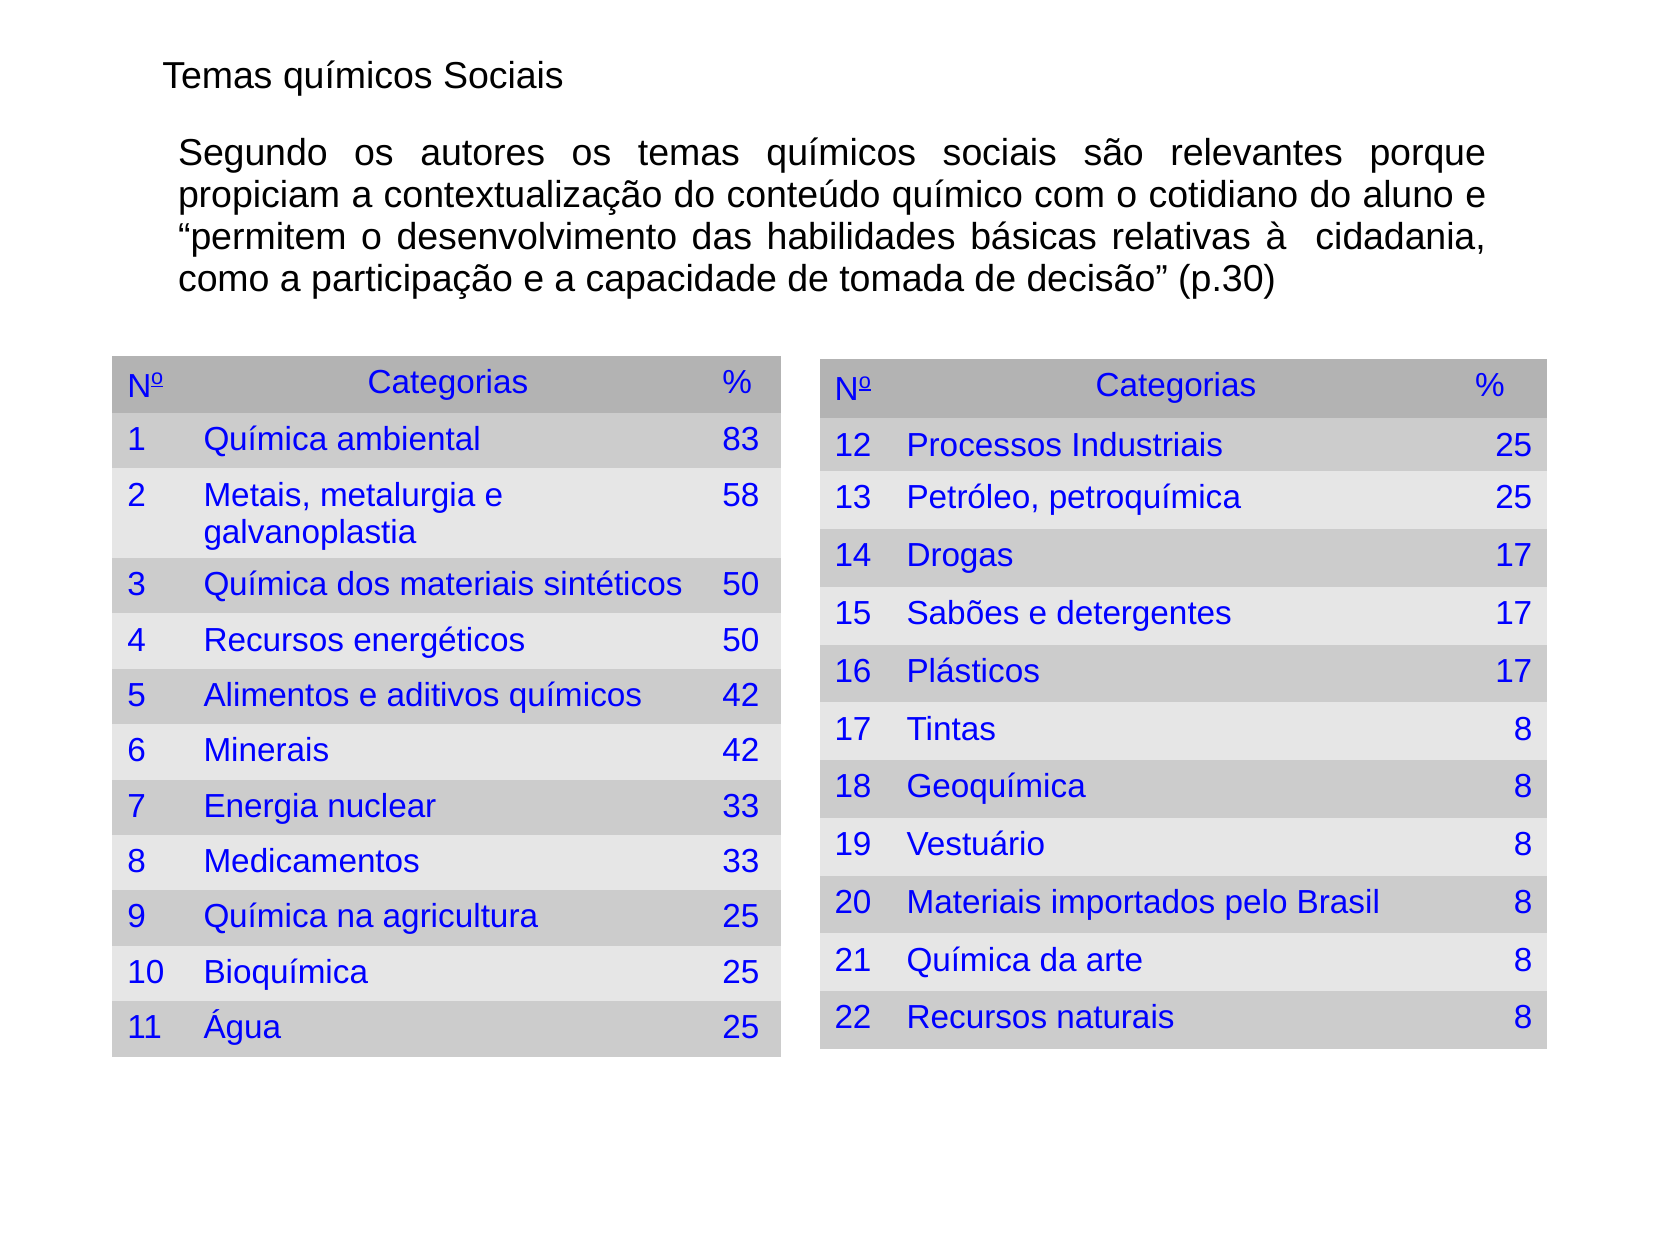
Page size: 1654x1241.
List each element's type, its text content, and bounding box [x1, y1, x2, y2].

table_cell Vestuário [892, 818, 1460, 876]
table_cell 2 [112, 468, 189, 558]
table_cell 17 [1460, 529, 1547, 587]
table_cell 8 [1460, 991, 1547, 1049]
table_cell 22 [820, 991, 892, 1049]
table_cell Geoquímica [892, 760, 1460, 818]
table_cell 25 [708, 890, 781, 946]
table_cell 17 [820, 702, 892, 760]
table_cell Água [189, 1001, 708, 1057]
table_cell Plásticos [892, 645, 1460, 702]
table_cell Recursos energéticos [189, 613, 708, 669]
table_cell 8 [112, 835, 189, 890]
table_cell Minerais [189, 724, 708, 780]
table_cell Química da arte [892, 933, 1460, 991]
table_cell 10 [112, 946, 189, 1001]
table_cell 50 [708, 558, 781, 613]
table_cell Recursos naturais [892, 991, 1460, 1049]
table_cell 8 [1460, 876, 1547, 933]
table_cell 33 [708, 780, 781, 835]
table_header % [708, 356, 781, 413]
table_cell Química na agricultura [189, 890, 708, 946]
table_cell Alimentos e aditivos químicos [189, 669, 708, 724]
table_cell 50 [708, 613, 781, 669]
table_cell 21 [820, 933, 892, 991]
table_cell 6 [112, 724, 189, 780]
table_cell 17 [1460, 645, 1547, 702]
table_cell 33 [708, 835, 781, 890]
table_cell 83 [708, 413, 781, 468]
table_cell 4 [112, 613, 189, 669]
table_cell 42 [708, 724, 781, 780]
table_cell Bioquímica [189, 946, 708, 1001]
table_cell 18 [820, 760, 892, 818]
table_cell 8 [1460, 933, 1547, 991]
table_cell 8 [1460, 818, 1547, 876]
table_cell 5 [112, 669, 189, 724]
table_cell 3 [112, 558, 189, 613]
table_cell 42 [708, 669, 781, 724]
table_cell Química ambiental [189, 413, 708, 468]
table_cell Energia nuclear [189, 780, 708, 835]
table_cell 11 [112, 1001, 189, 1057]
table_header Categorias [892, 359, 1460, 418]
table_cell 9 [112, 890, 189, 946]
table_header % [1460, 359, 1547, 418]
table_cell Química dos materiais sintéticos [189, 558, 708, 613]
table_cell Sabões e detergentes [892, 587, 1460, 645]
text_box Temas químicos Sociais [147, 47, 579, 105]
table_cell 25 [1460, 471, 1547, 529]
table_cell Processos Industriais [892, 418, 1460, 471]
table_cell 7 [112, 780, 189, 835]
table_header No [820, 359, 892, 418]
table_cell 14 [820, 529, 892, 587]
table_cell 19 [820, 818, 892, 876]
table_cell 58 [708, 468, 781, 558]
table_cell 25 [708, 946, 781, 1001]
table_header No [112, 356, 189, 413]
table_cell Tintas [892, 702, 1460, 760]
table_cell 17 [1460, 587, 1547, 645]
table_cell 13 [820, 471, 892, 529]
table_cell Drogas [892, 529, 1460, 587]
table_cell Materiais importados pelo Brasil [892, 876, 1460, 933]
table_cell 20 [820, 876, 892, 933]
table_header Categorias [189, 356, 708, 413]
table_cell 8 [1460, 760, 1547, 818]
table_cell 16 [820, 645, 892, 702]
table_cell Metais, metalurgia e galvanoplastia [189, 468, 708, 558]
table_cell 12 [820, 418, 892, 471]
table_cell 1 [112, 413, 189, 468]
text_box Segundo os autores os temas químicos sociais são relevantes porque propiciam a contextualização do conteúdo químico com o cotidiano do aluno e “permitem o desenvolvimento das habilidades básicas relativas à cidadania, como a participação e a capacidade de tomada de decisão” (p.30) [163, 124, 1510, 308]
table_cell 8 [1460, 702, 1547, 760]
table_cell Medicamentos [189, 835, 708, 890]
table_cell Petróleo, petroquímica [892, 471, 1460, 529]
table_cell 25 [708, 1001, 781, 1057]
table_cell 15 [820, 587, 892, 645]
table_cell 25 [1460, 418, 1547, 471]
